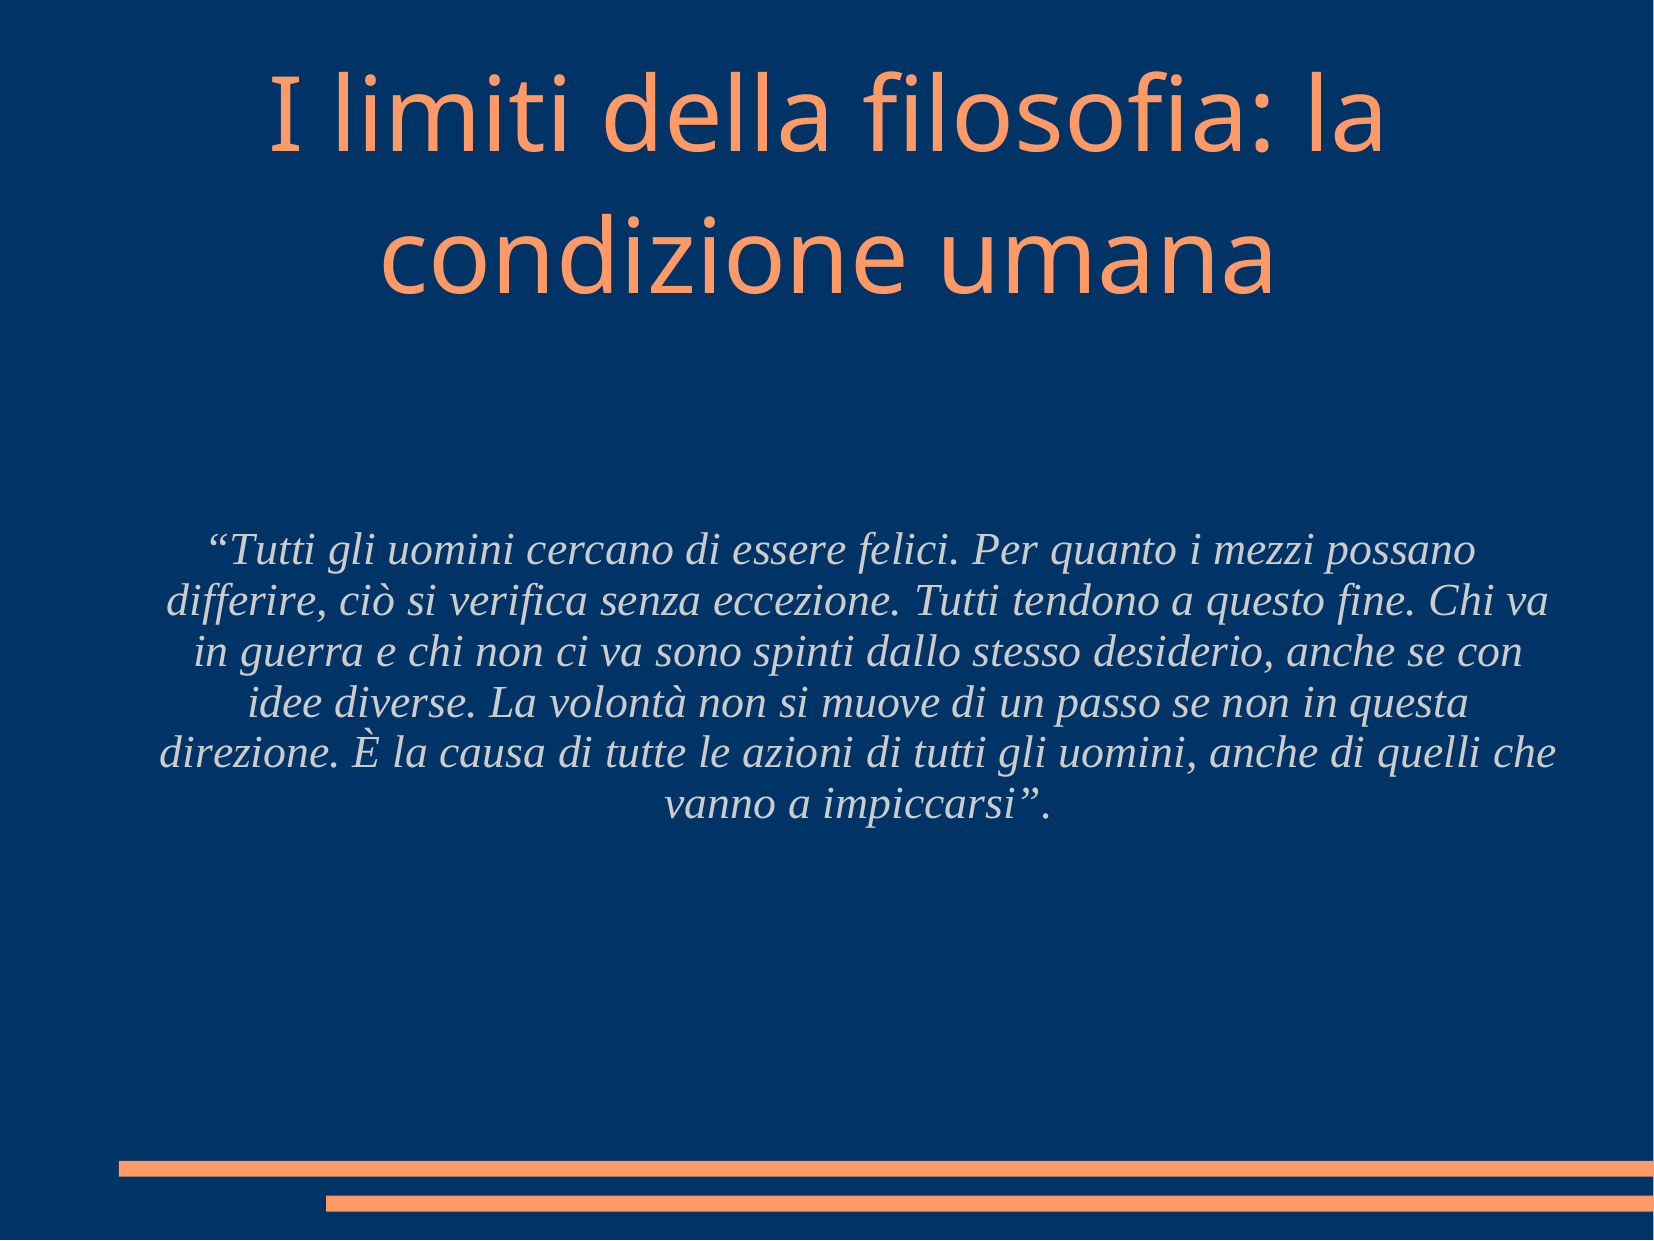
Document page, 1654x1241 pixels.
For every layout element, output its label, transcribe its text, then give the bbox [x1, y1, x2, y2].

title I limiti della filosofia: la condizione umana [123, 16, 1536, 329]
subtitle “Tutti gli uomini cercano di essere felici. Per quanto i mezzi possano differire, ciò si verifica senza eccezione. Tutti tendono a questo fine. Chi va in guerra e chi non ci va sono spinti dallo stesso desiderio, anche se con idee diverse. La volontà non si muove di un passo se non in questa direzione. È la causa di tutte le azioni di tutti gli uomini, anche di quelli che vanno a impiccarsi”. [121, 329, 1561, 1125]
